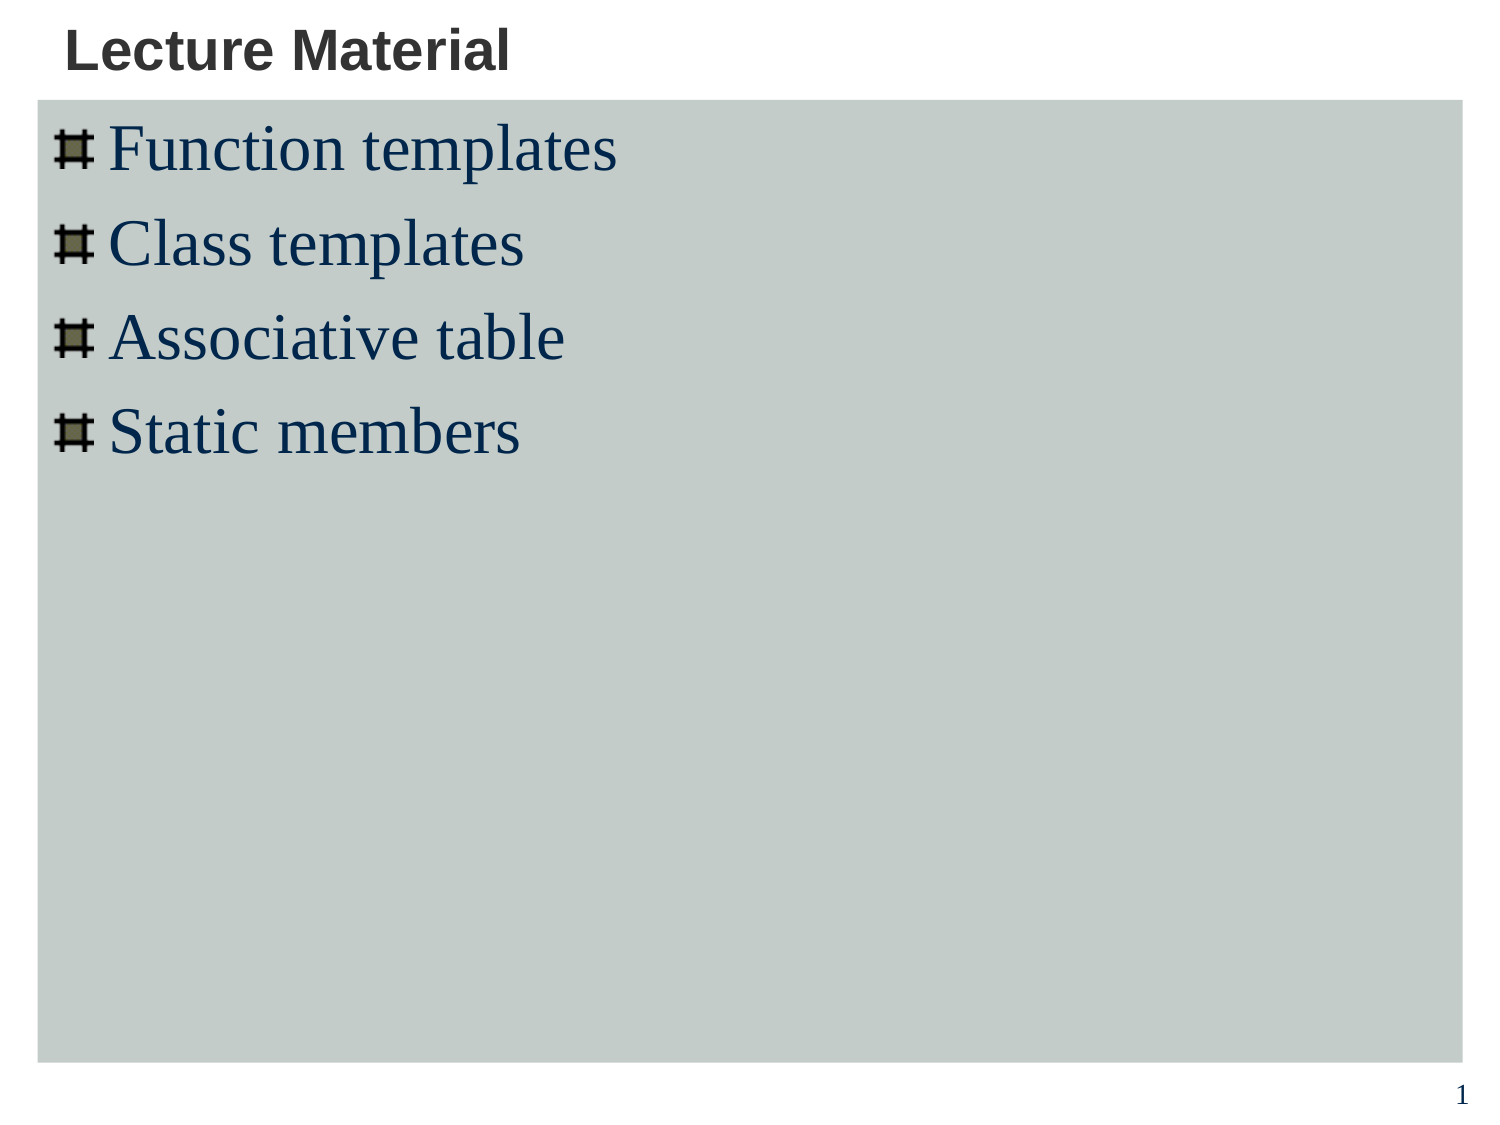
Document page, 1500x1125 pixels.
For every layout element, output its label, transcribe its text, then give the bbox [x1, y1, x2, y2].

list Function templates Class templates Associative table Static members [37, 99, 1463, 1063]
title Lecture Material [50, 0, 1450, 91]
